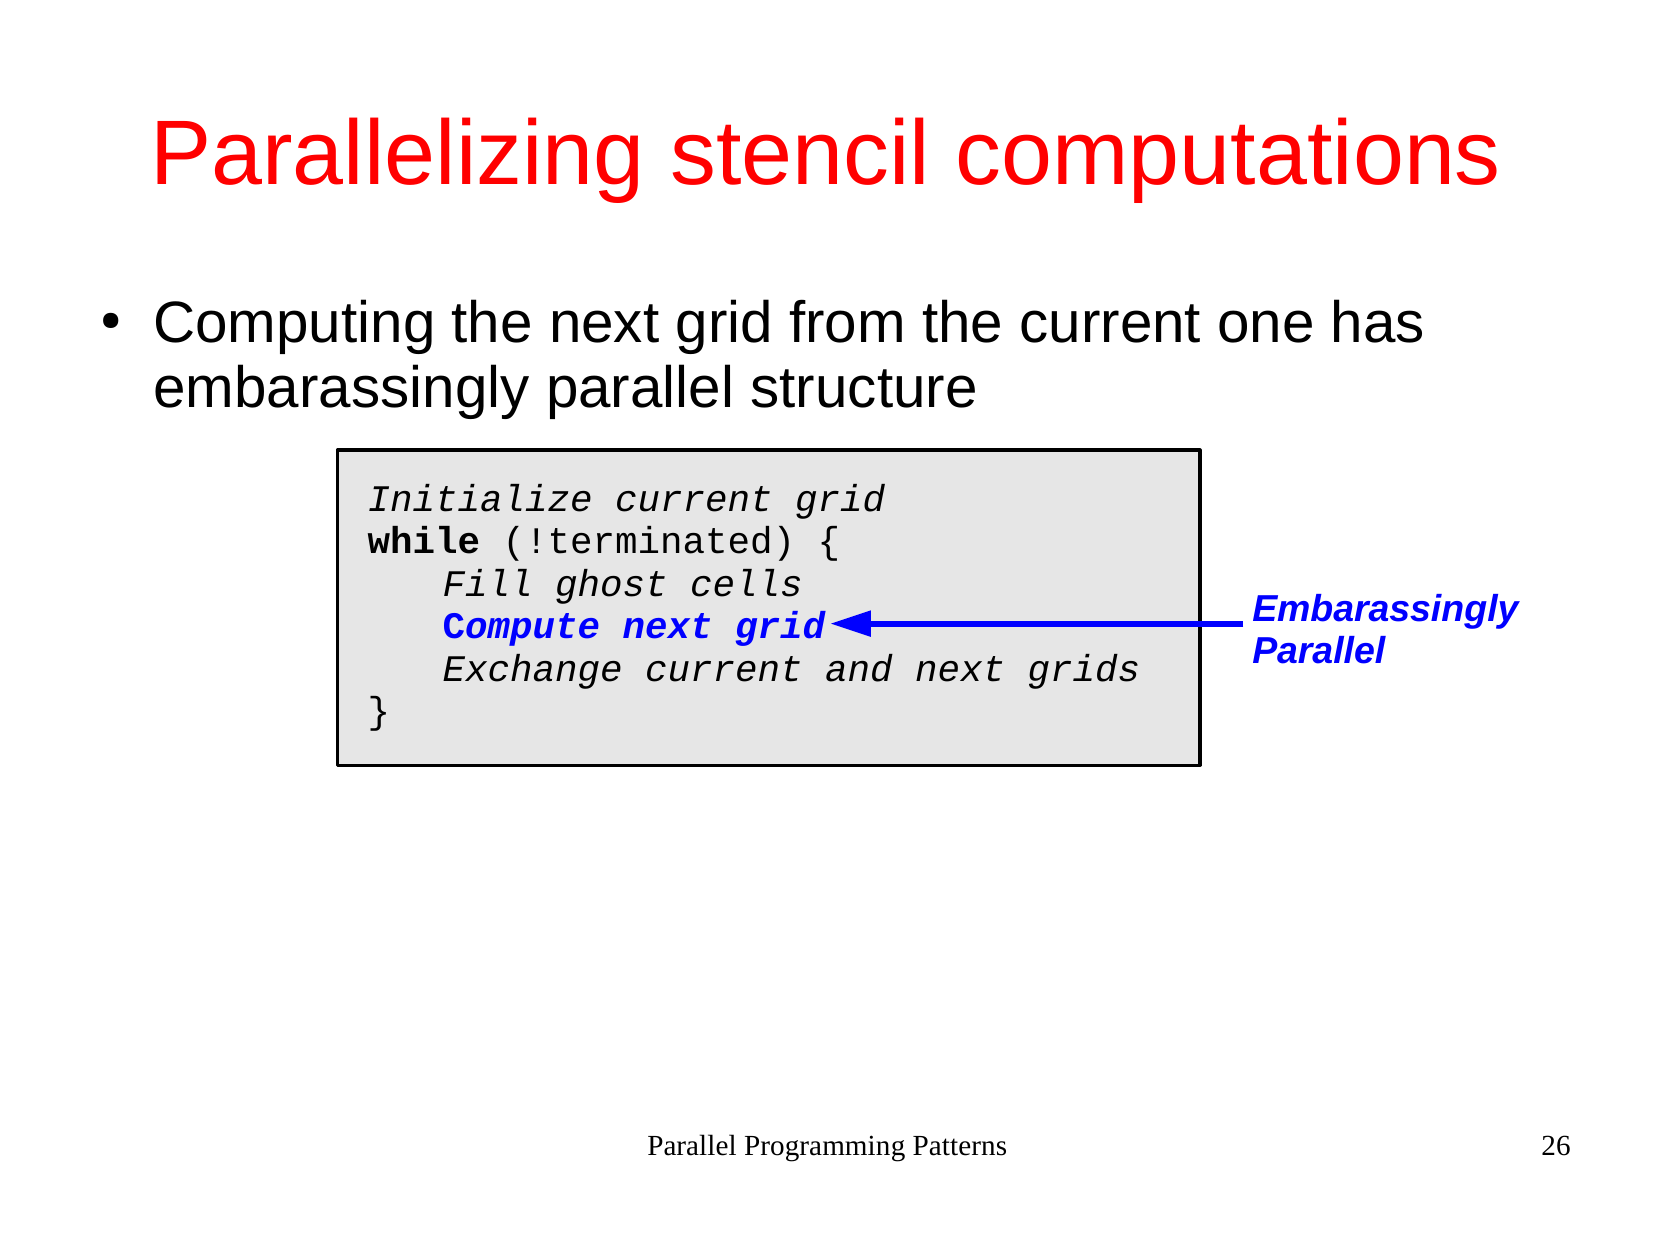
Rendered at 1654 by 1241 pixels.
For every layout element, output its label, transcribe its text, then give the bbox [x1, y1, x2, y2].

text_box Embarassingly Parallel [1237, 580, 1534, 680]
title Parallelizing stencil computations [82, 49, 1571, 257]
list Computing the next grid from the current one has embarassingly parallel structure [82, 290, 1571, 1109]
text_box Initialize current grid while (!terminated) { Fill ghost cells Compute next grid Exchange current and next grids } [337, 450, 1201, 766]
